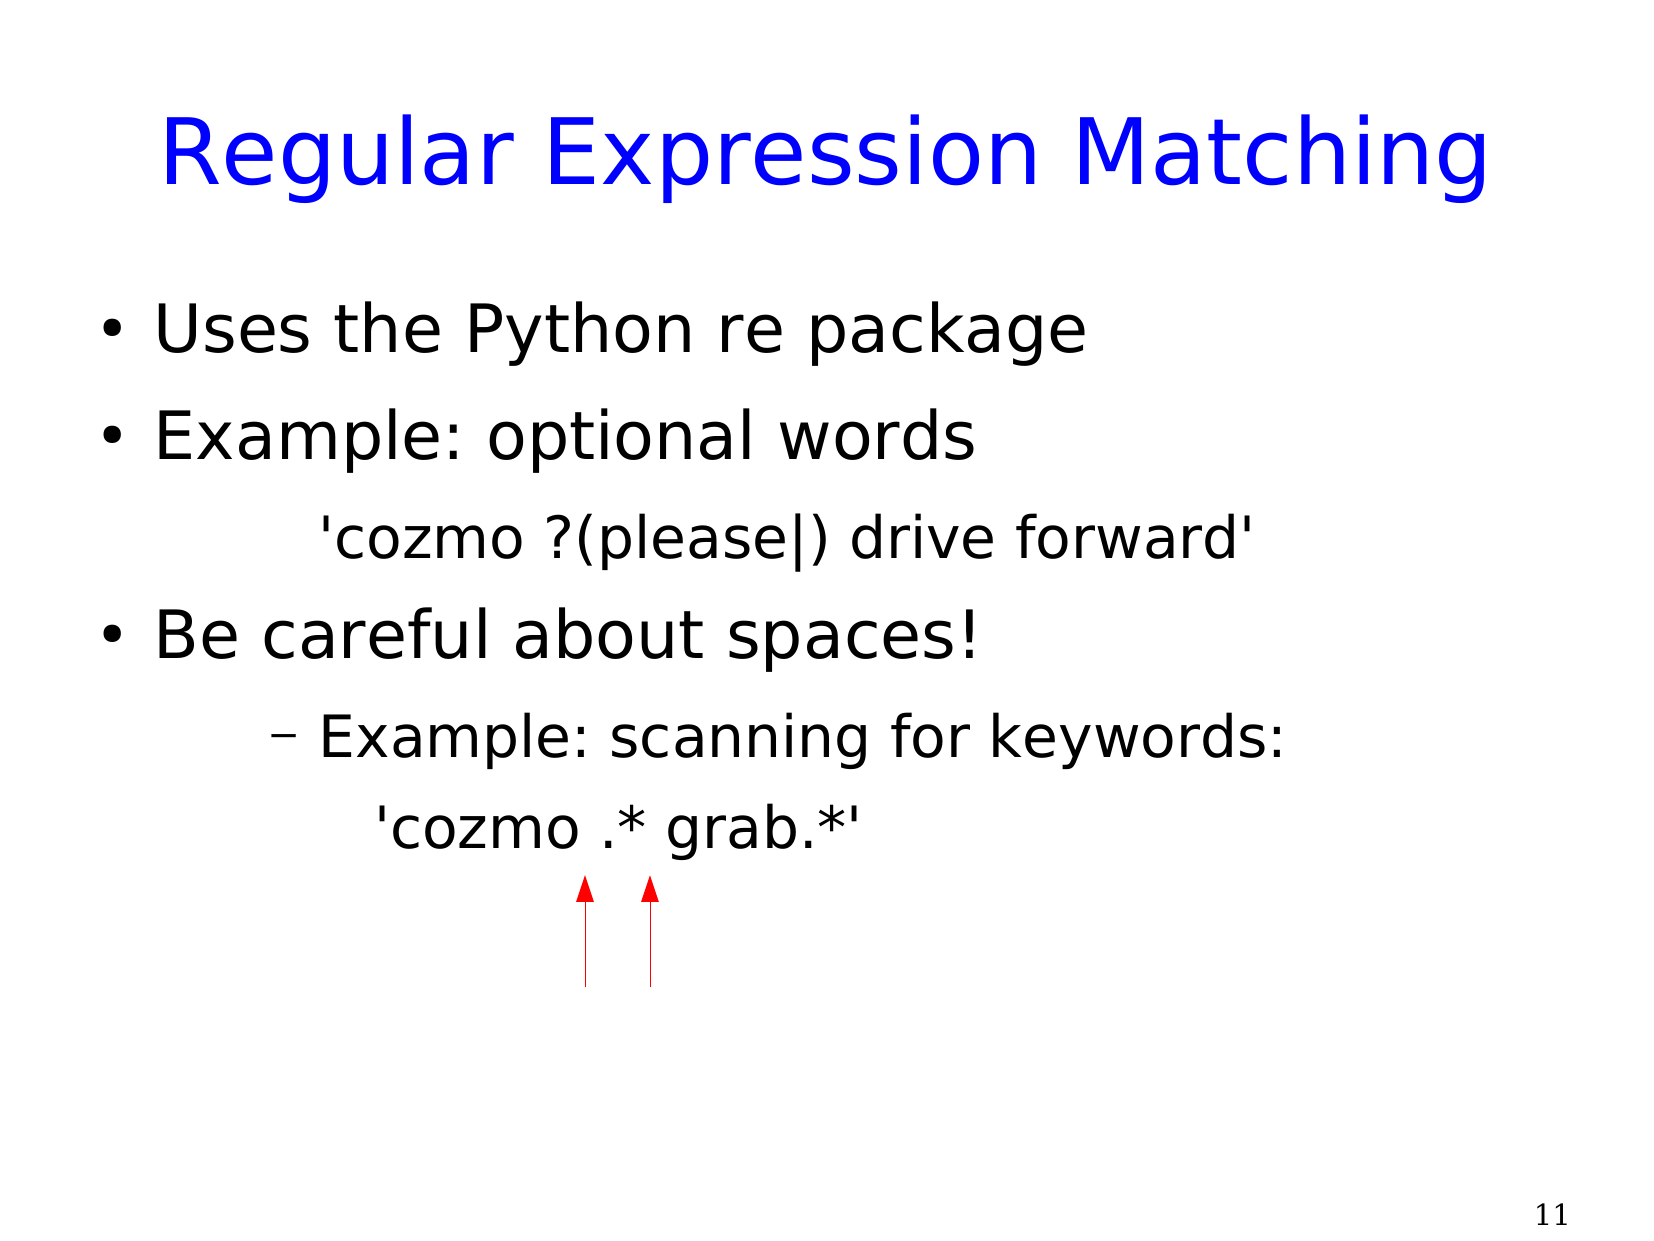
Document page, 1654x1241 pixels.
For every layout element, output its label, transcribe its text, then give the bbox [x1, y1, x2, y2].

list Uses the Python re package Example: optional words 'cozmo ?(please|) drive forward' Be careful about spaces! Example: scanning for keywords: 'cozmo .* grab.*' [82, 290, 1571, 1109]
title Regular Expression Matching [82, 49, 1571, 257]
